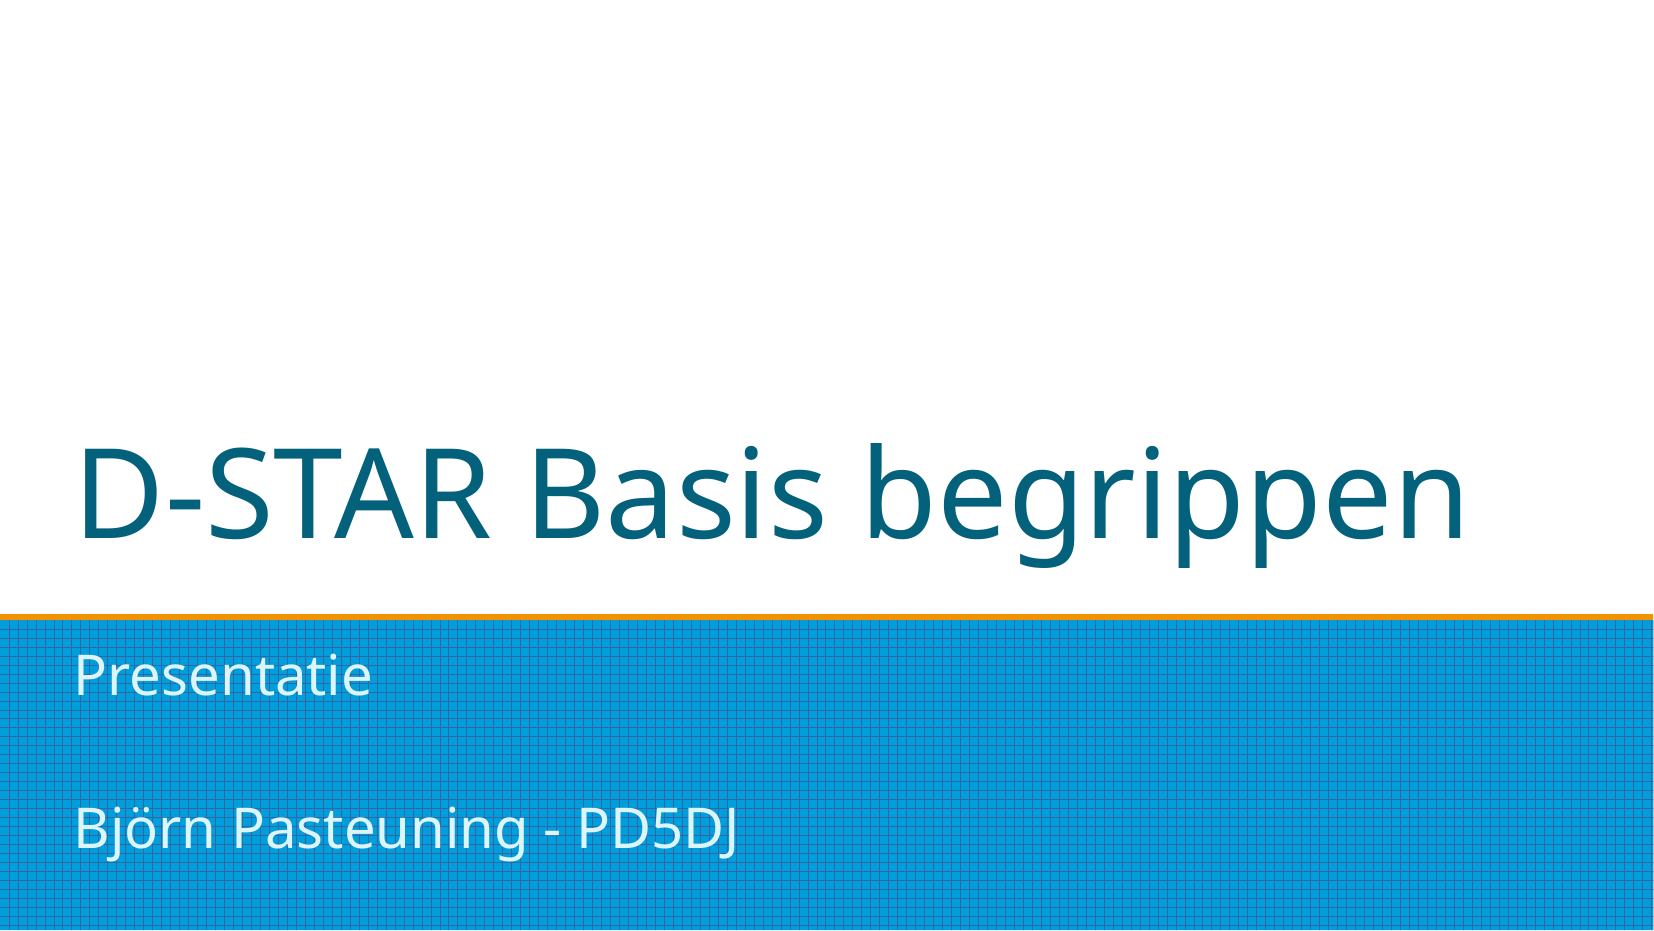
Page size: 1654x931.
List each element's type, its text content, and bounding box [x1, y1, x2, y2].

subtitle Presentatie Björn Pasteuning - PD5DJ [73, 634, 1551, 827]
title D-STAR Basis begrippen [73, 44, 1551, 576]
